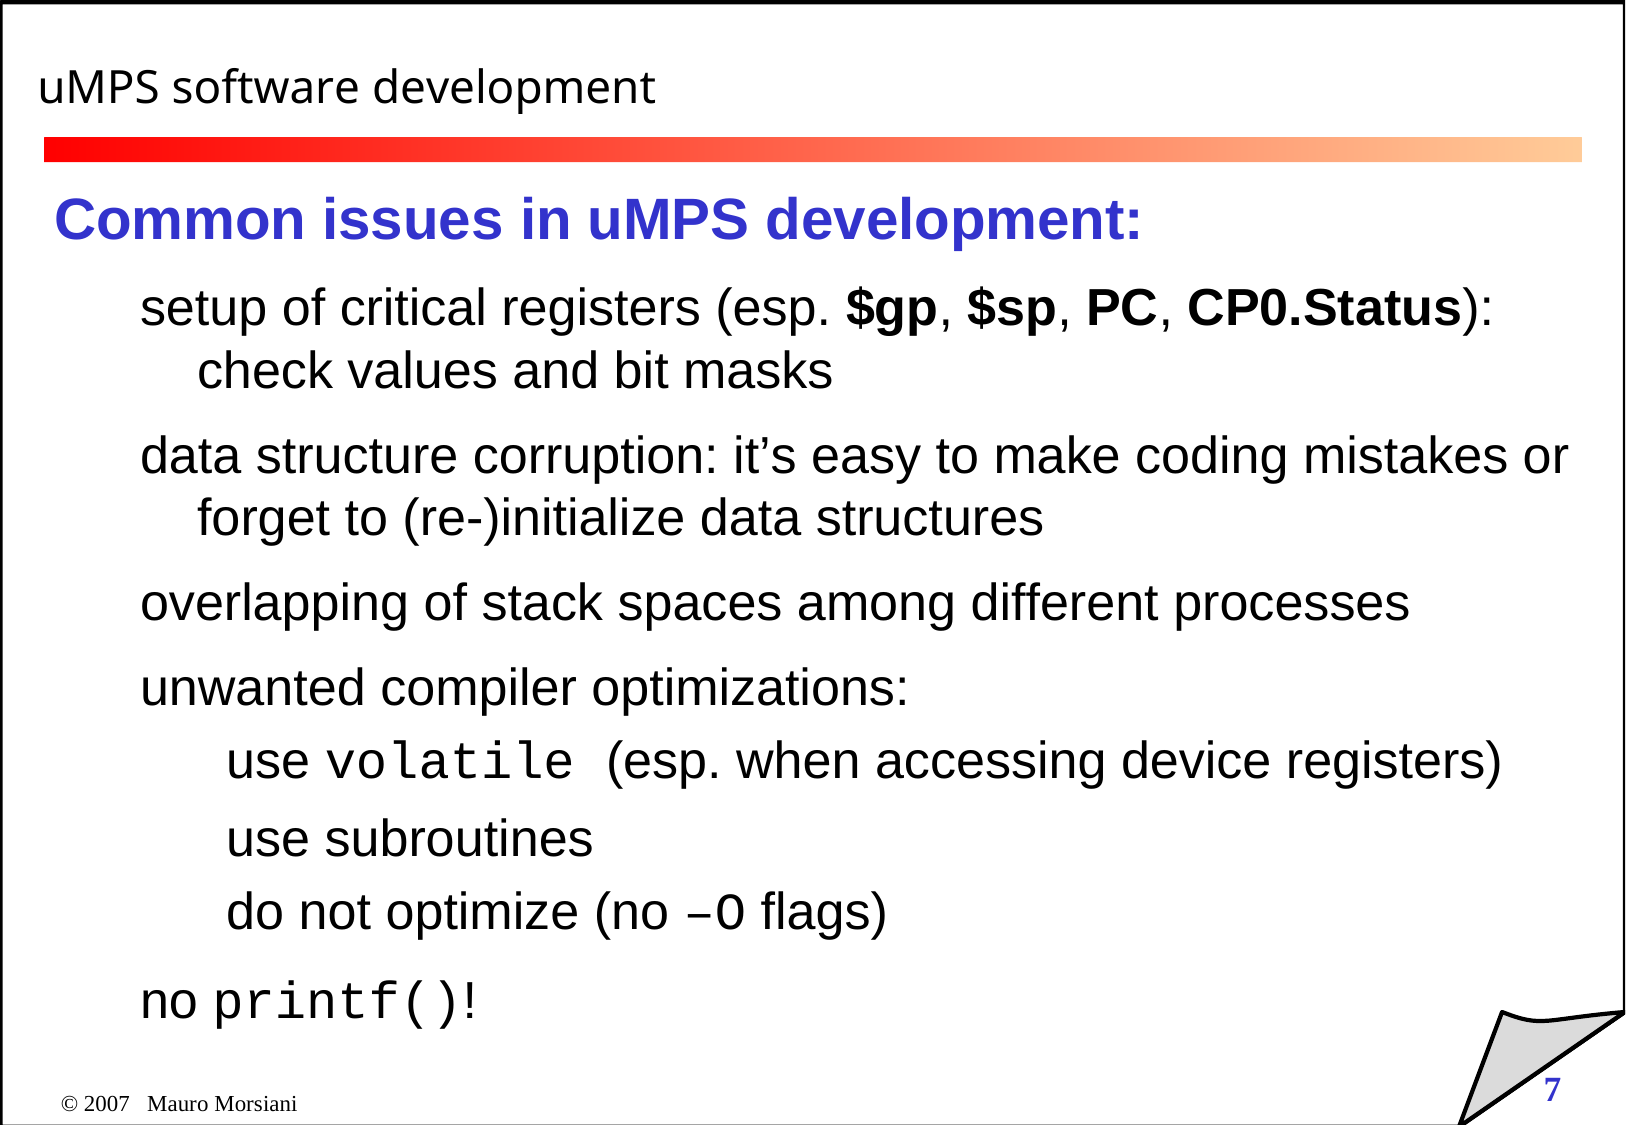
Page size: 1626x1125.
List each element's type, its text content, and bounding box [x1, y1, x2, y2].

list Common issues in uMPS development: setup of critical registers (esp. $gp, $sp, PC, CP0.Status): check values and bit masks data structure corruption: it’s easy to make coding mistakes or forget to (re-)initialize data structures overlapping of stack spaces among different processes unwanted compiler optimizations: use volatile (esp. when accessing device registers) use subroutines do not optimize (no –O flags) no printf()! [54, 187, 1571, 1091]
title uMPS software development [37, 44, 1588, 131]
